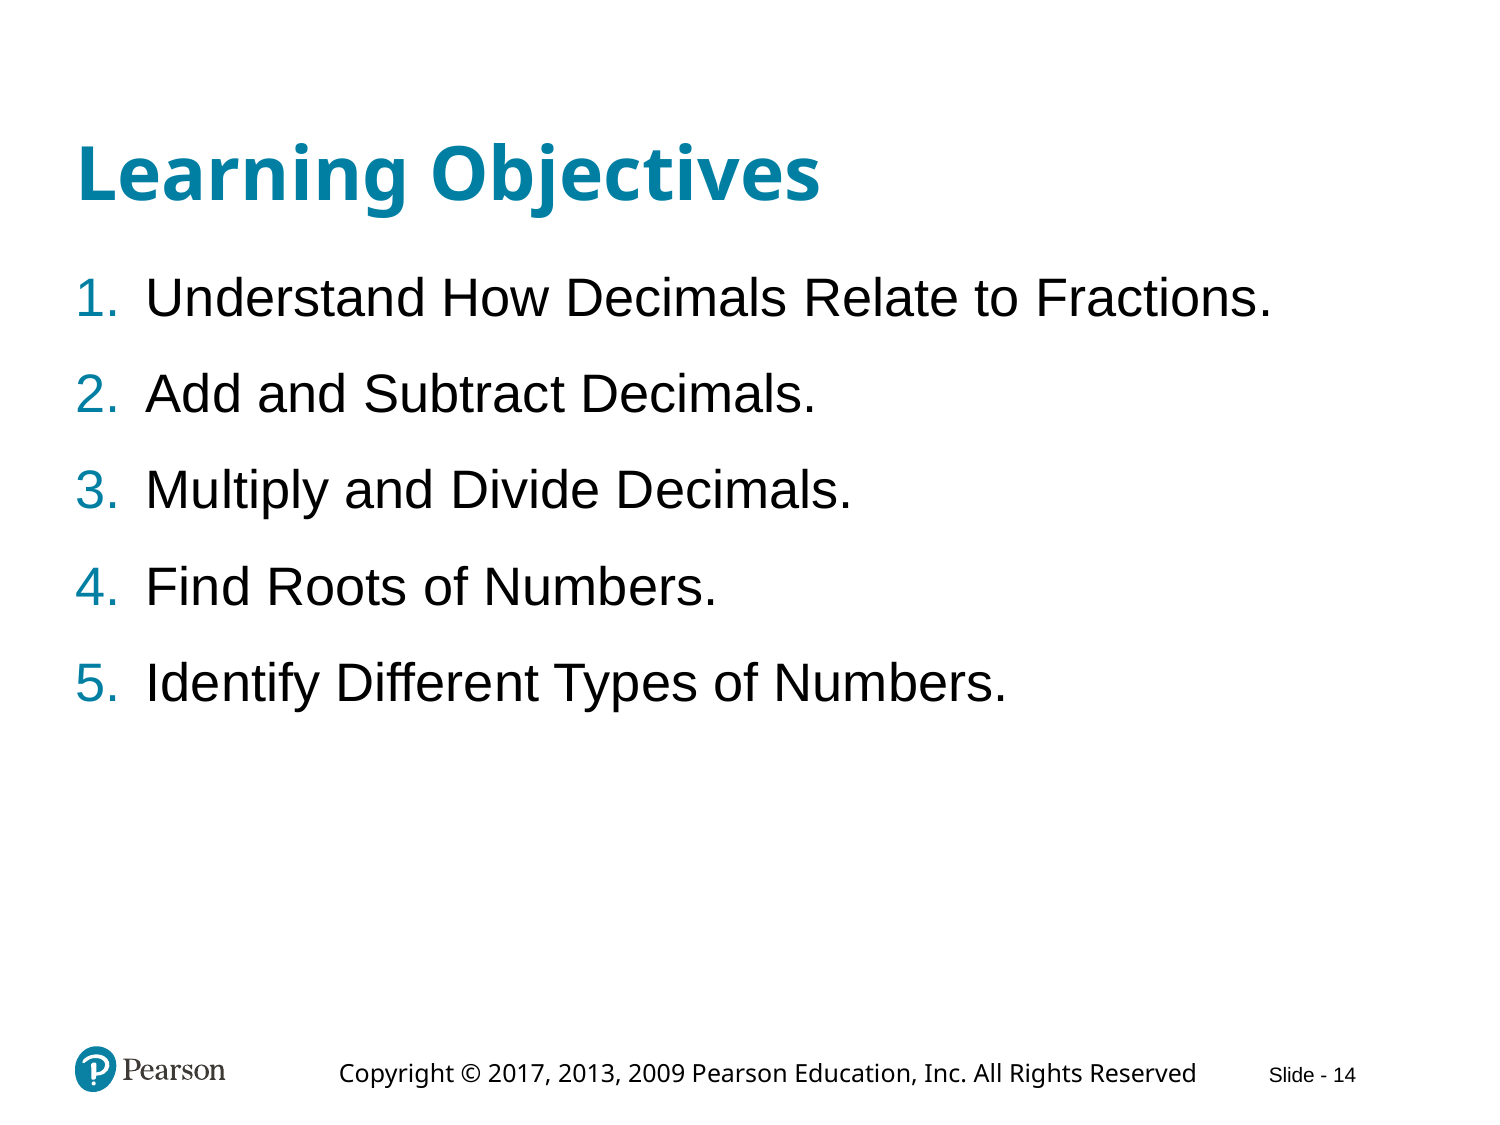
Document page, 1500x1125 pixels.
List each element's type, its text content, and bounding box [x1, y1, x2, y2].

title Learning Objectives [75, 35, 1425, 216]
list Understand How Decimals Relate to Fractions. Add and Subtract Decimals. Multiply and Divide Decimals. Find Roots of Numbers. Identify Different Types of Numbers. [75, 262, 1425, 813]
